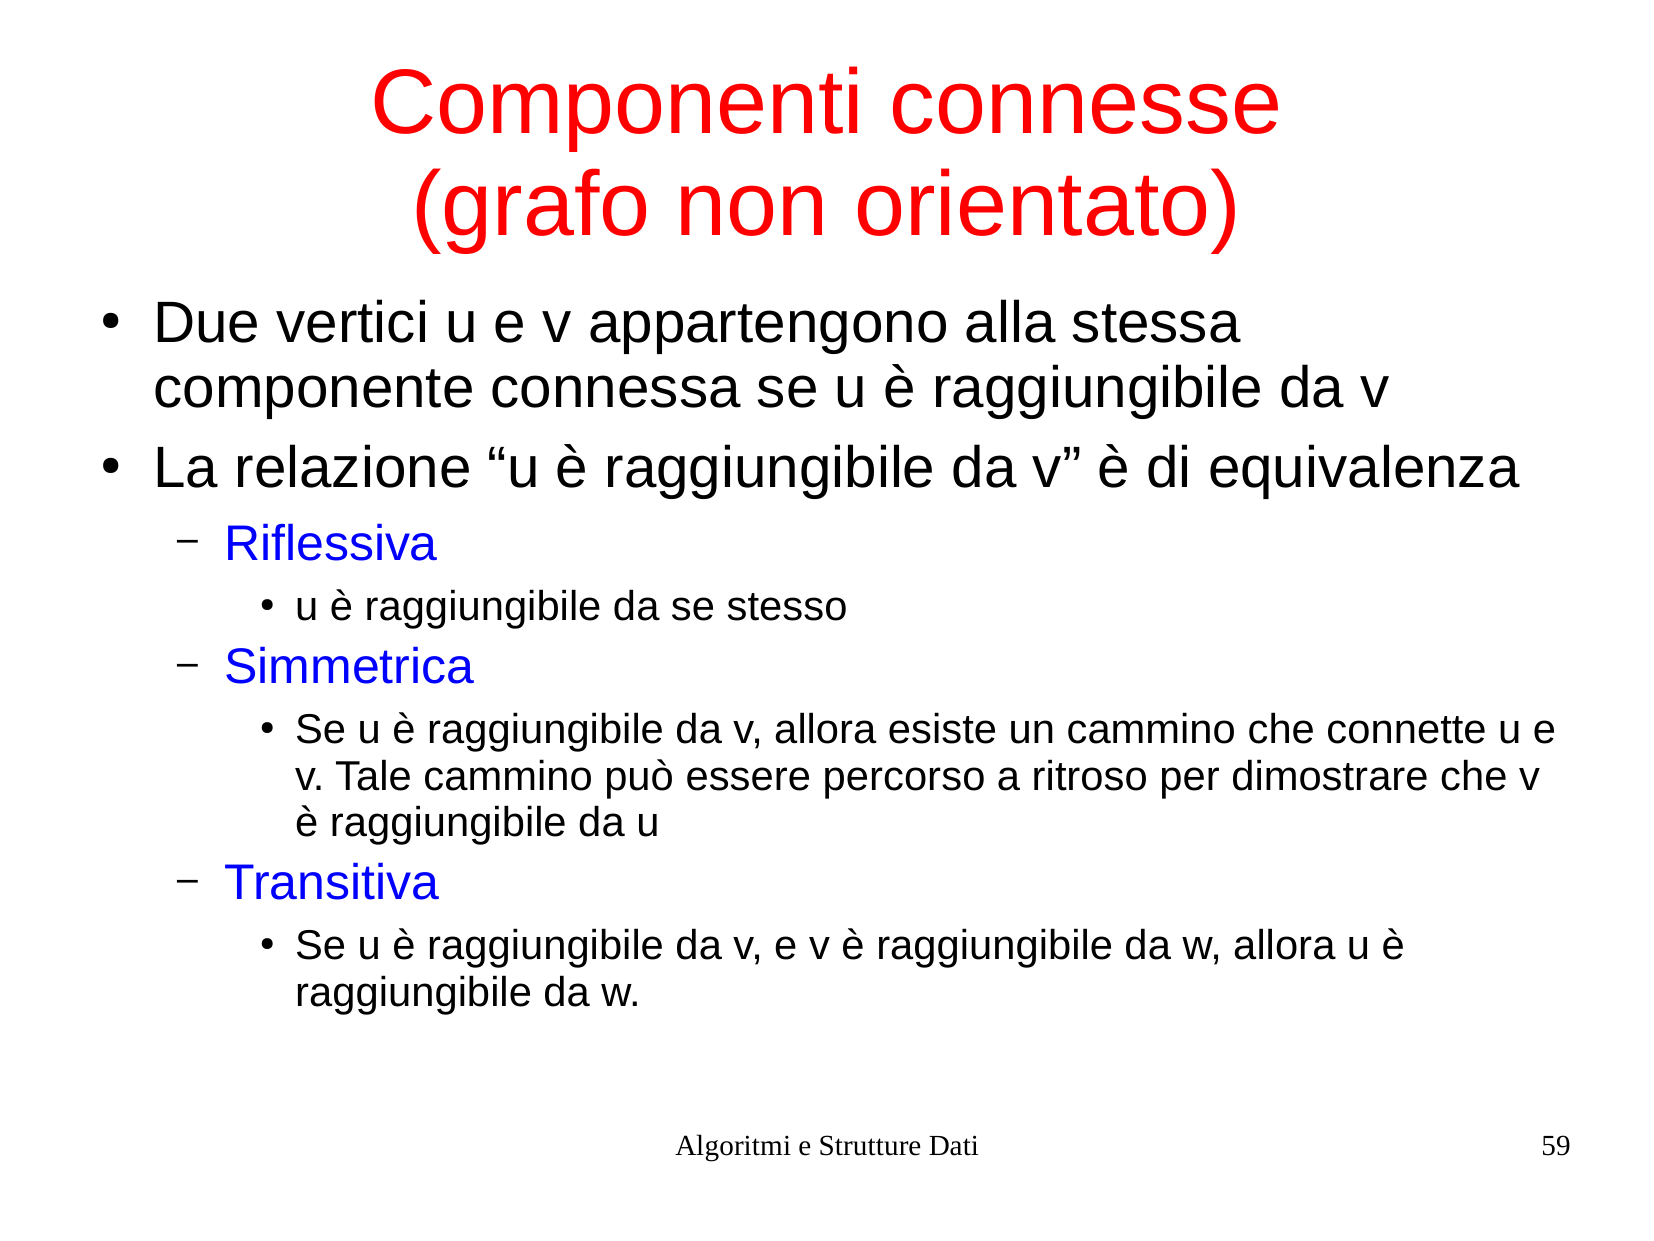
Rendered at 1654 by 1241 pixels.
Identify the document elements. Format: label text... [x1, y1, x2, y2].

list Due vertici u e v appartengono alla stessa componente connessa se u è raggiungibile da v La relazione “u è raggiungibile da v” è di equivalenza Riflessiva u è raggiungibile da se stesso Simmetrica Se u è raggiungibile da v, allora esiste un cammino che connette u e v. Tale cammino può essere percorso a ritroso per dimostrare che v è raggiungibile da u Transitiva Se u è raggiungibile da v, e v è raggiungibile da w, allora u è raggiungibile da w. [82, 290, 1571, 1109]
title Componenti connesse (grafo non orientato) [82, 49, 1571, 257]
